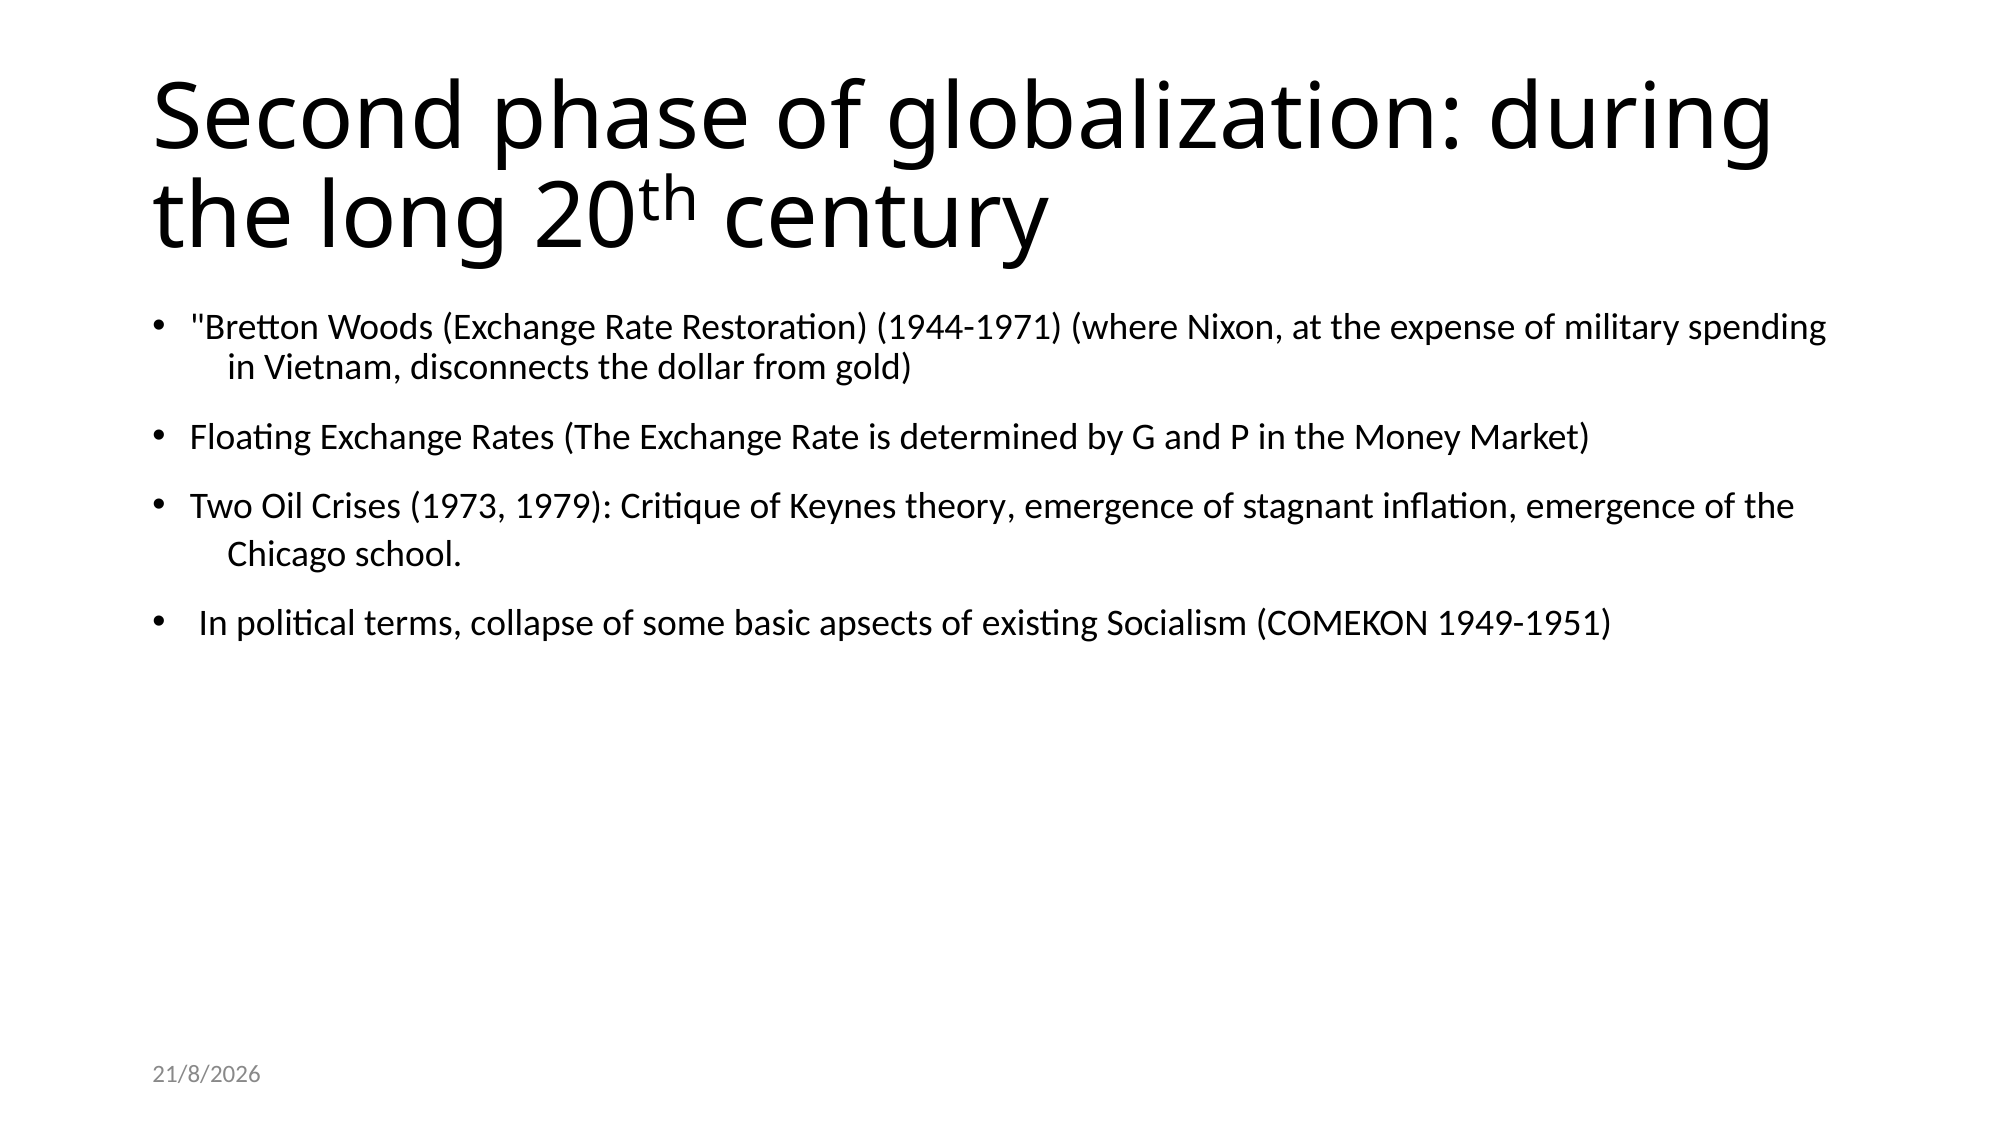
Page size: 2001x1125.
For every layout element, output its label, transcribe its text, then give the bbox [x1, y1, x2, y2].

title Second phase of globalization: during the long 20th century [137, 59, 1863, 278]
text_box 15/3/2022 [137, 1042, 588, 1103]
list "Bretton Woods (Exchange Rate Restoration) (1944-1971) (where Nixon, at the expense of military spending in Vietnam, disconnects the dollar from gold) Floating Exchange Rates (The Exchange Rate is determined by G and P in the Money Market) Two Oil Crises (1973, 1979): Critique of Keynes theory, emergence of stagnant inflation, emergence of the Chicago school. In political terms, collapse of some basic apsects of existing Socialism (COMEKON 1949-1951) [137, 299, 1863, 1014]
